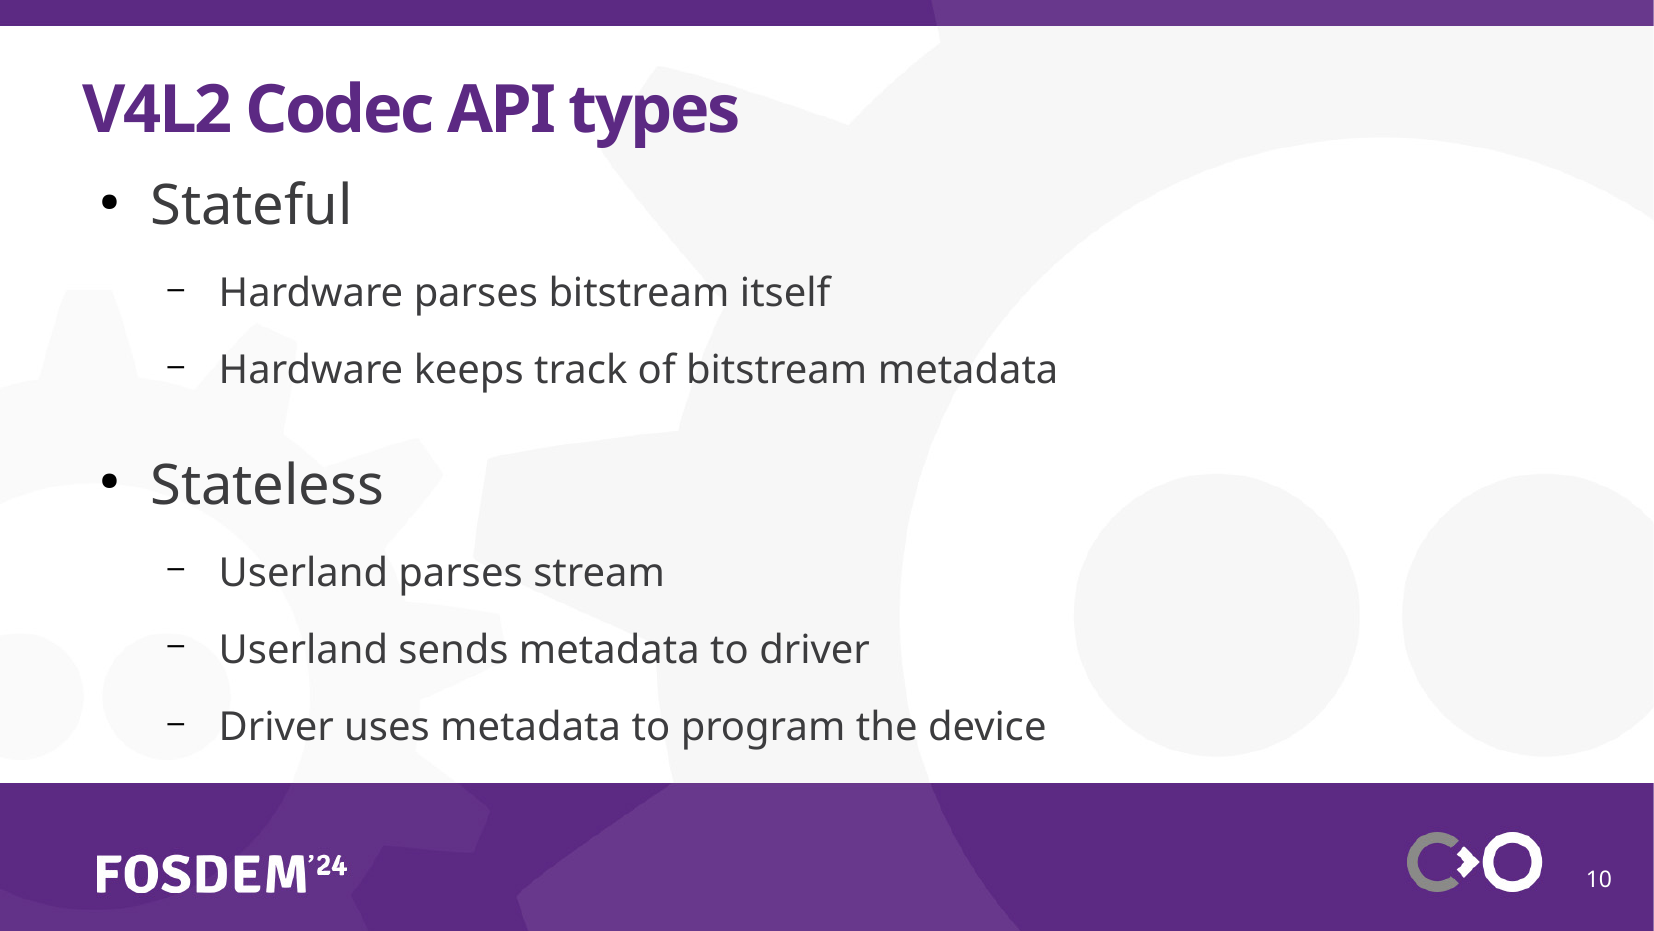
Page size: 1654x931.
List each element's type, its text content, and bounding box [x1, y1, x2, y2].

list Stateful Hardware parses bitstream itself Hardware keeps track of bitstream metadata Stateless Userland parses stream Userland sends metadata to driver Driver uses metadata to program the device [82, 165, 1571, 758]
picture [0, 0, 1654, 931]
title V4L2 Codec API types [82, 60, 1571, 154]
